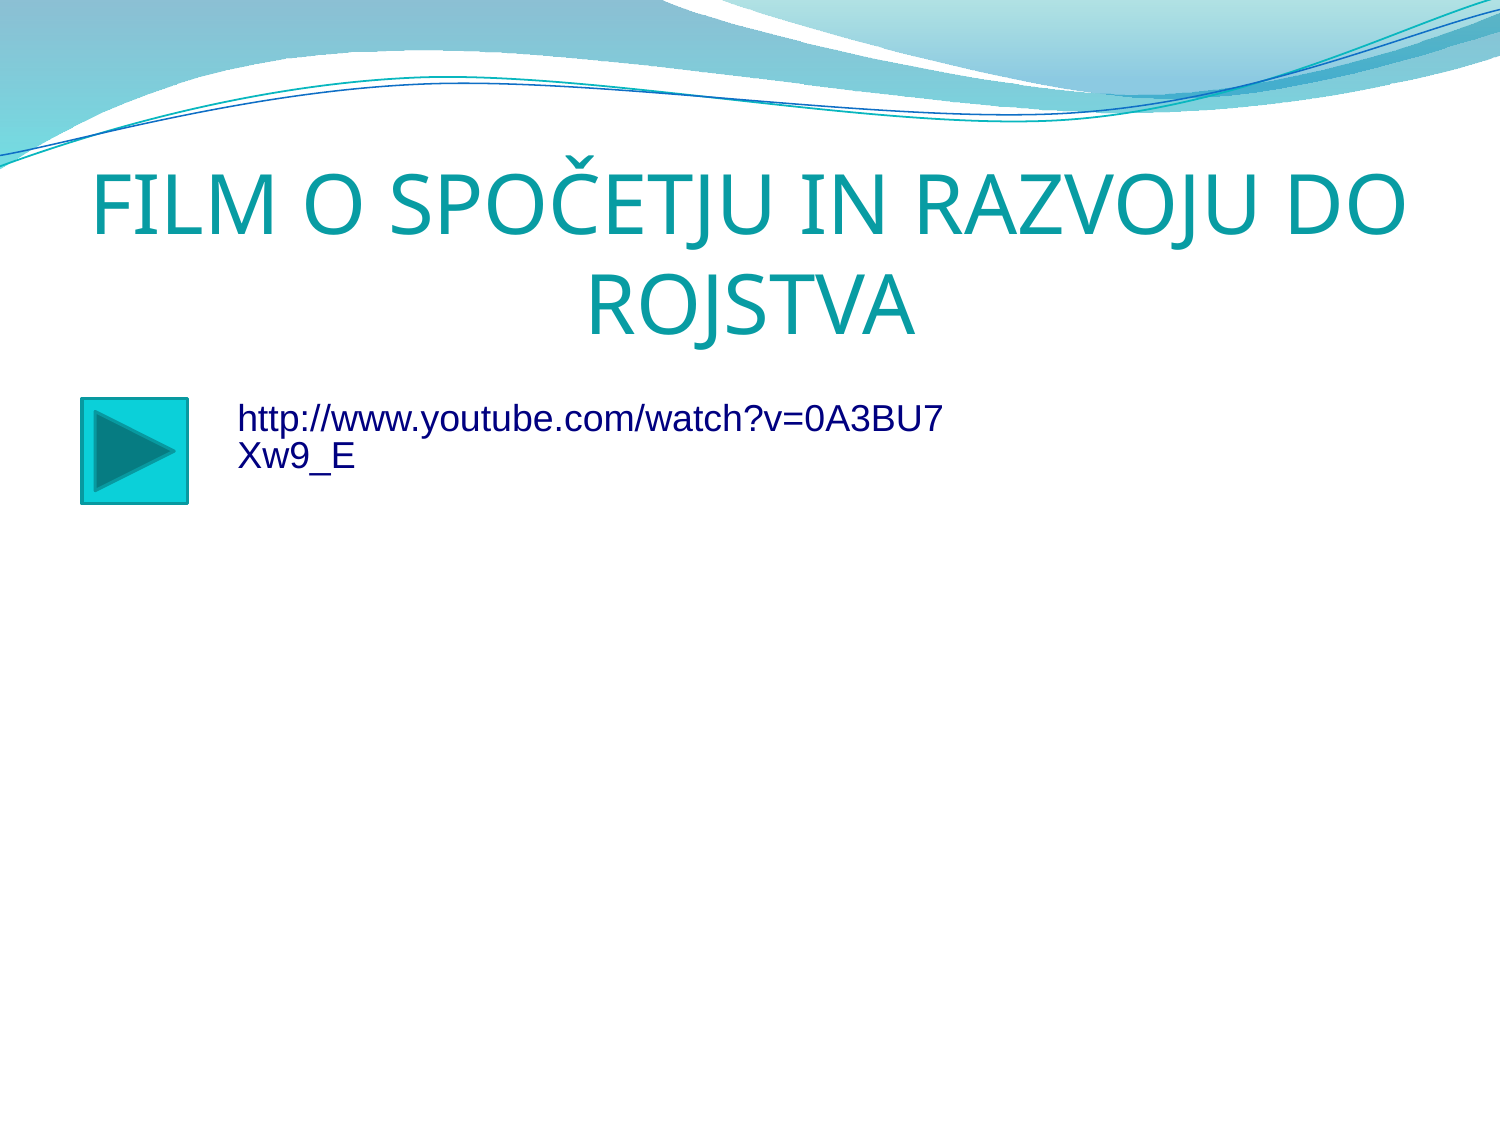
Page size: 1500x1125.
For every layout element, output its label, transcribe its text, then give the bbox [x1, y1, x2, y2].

text_box http://www.youtube.com/watch?v=0A3BU7Xw9_E [222, 386, 973, 447]
text_box [81, 398, 188, 504]
title FILM O SPOČETJU IN RAZVOJU DO ROJSTVA [0, 164, 1500, 352]
